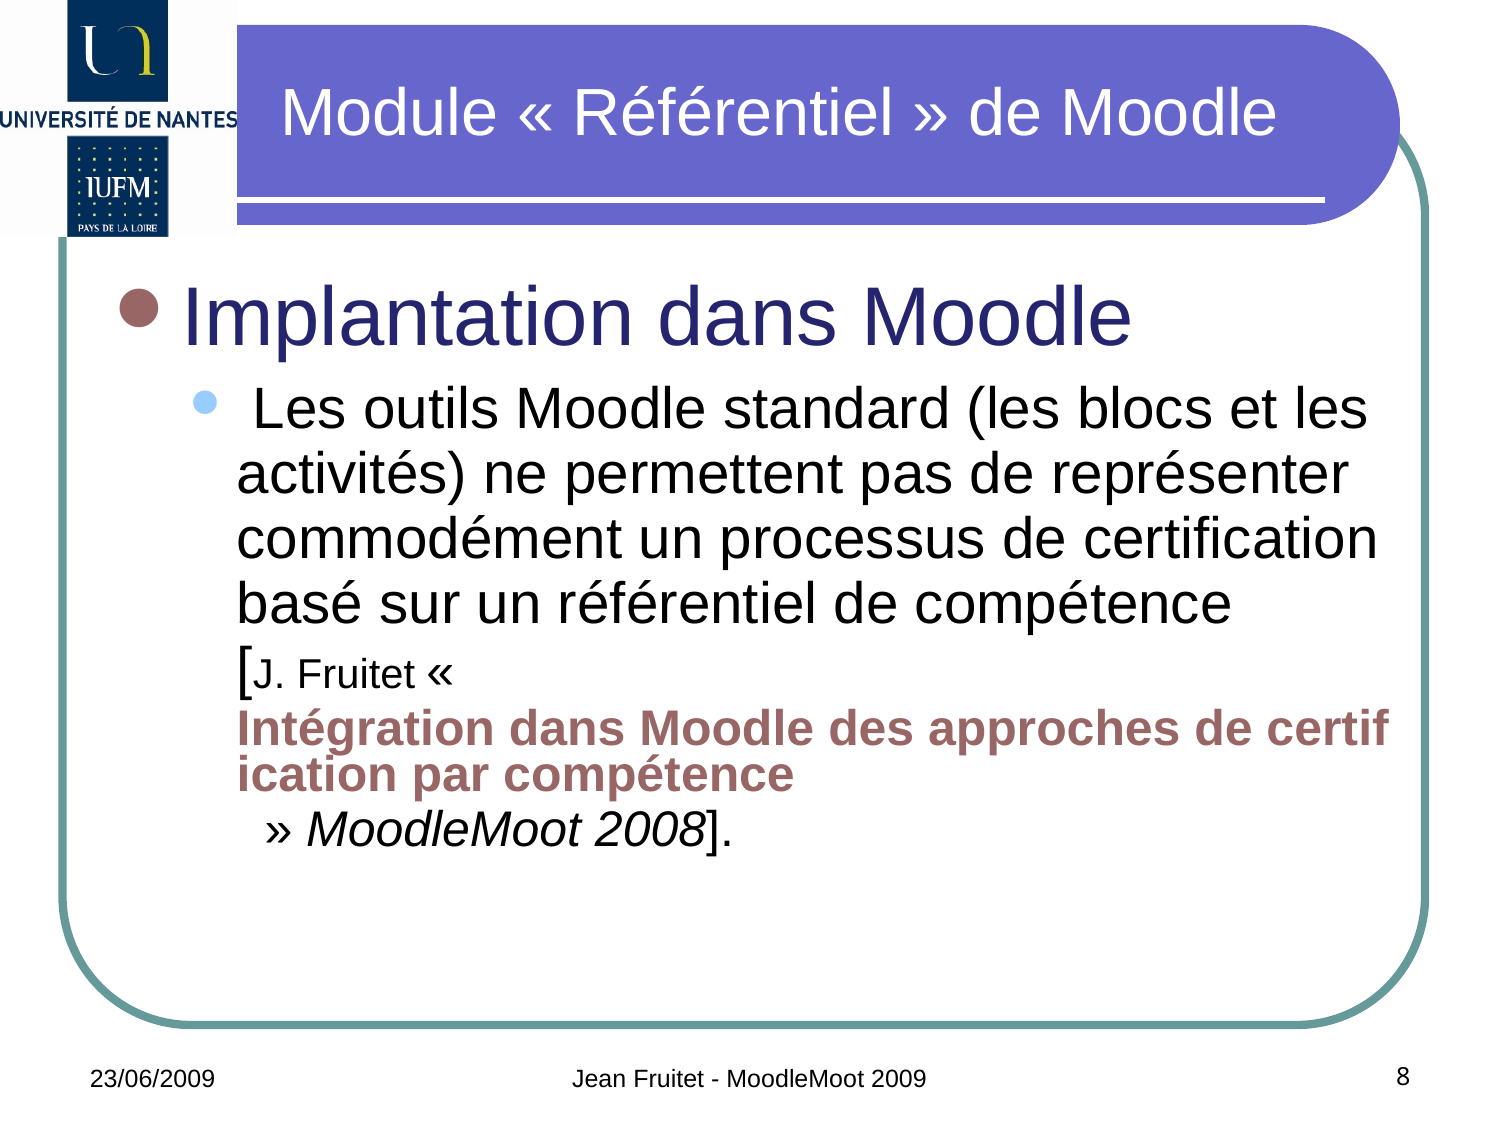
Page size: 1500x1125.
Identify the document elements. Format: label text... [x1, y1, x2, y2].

picture [0, 0, 237, 237]
list Implantation dans Moodle Les outils Moodle standard (les blocs et les activités) ne permettent pas de représenter commodément un processus de certification basé sur un référentiel de compétence [J. Fruitet « Intégration dans Moodle des approches de certification par compétence » MoodleMoot 2008]. [99, 262, 1412, 1024]
title Module « Référentiel » de Moodle [265, 37, 1388, 188]
